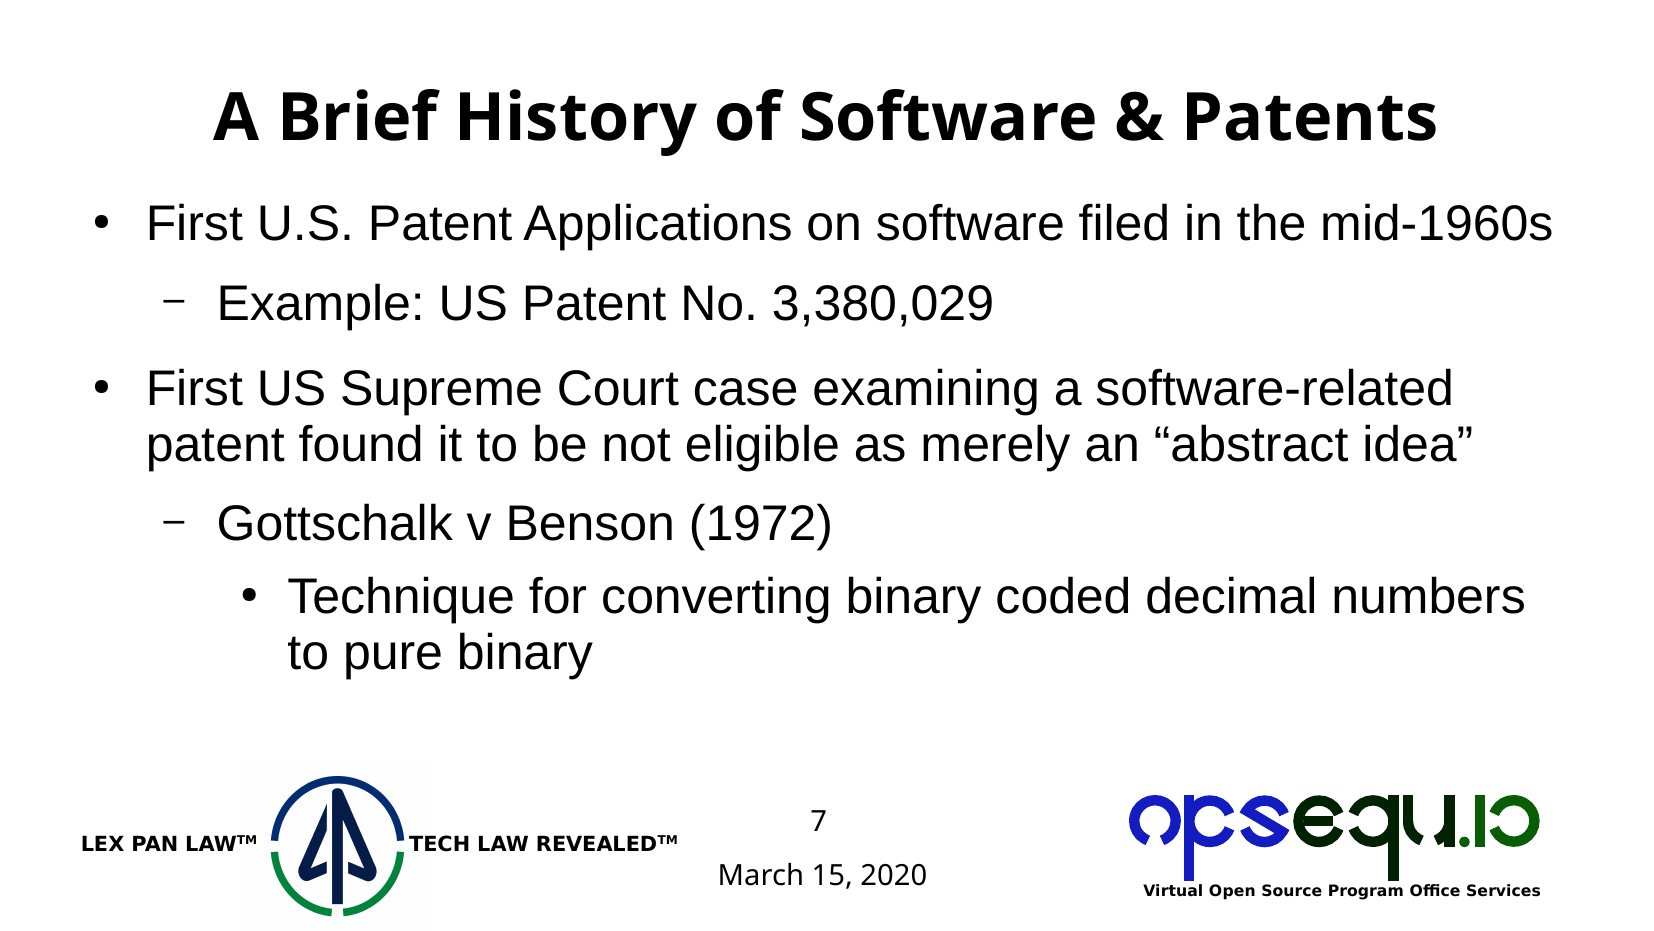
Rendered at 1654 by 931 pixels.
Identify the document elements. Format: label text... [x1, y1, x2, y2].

list First U.S. Patent Applications on software filed in the mid-1960s Example: US Patent No. 3,380,029 First US Supreme Court case examining a software-related patent found it to be not eligible as merely an “abstract idea” Gottschalk v Benson (1972) Technique for converting binary coded decimal numbers to pure binary [75, 195, 1564, 736]
picture [240, 760, 433, 931]
title A Brief History of Software & Patents [82, 37, 1571, 193]
